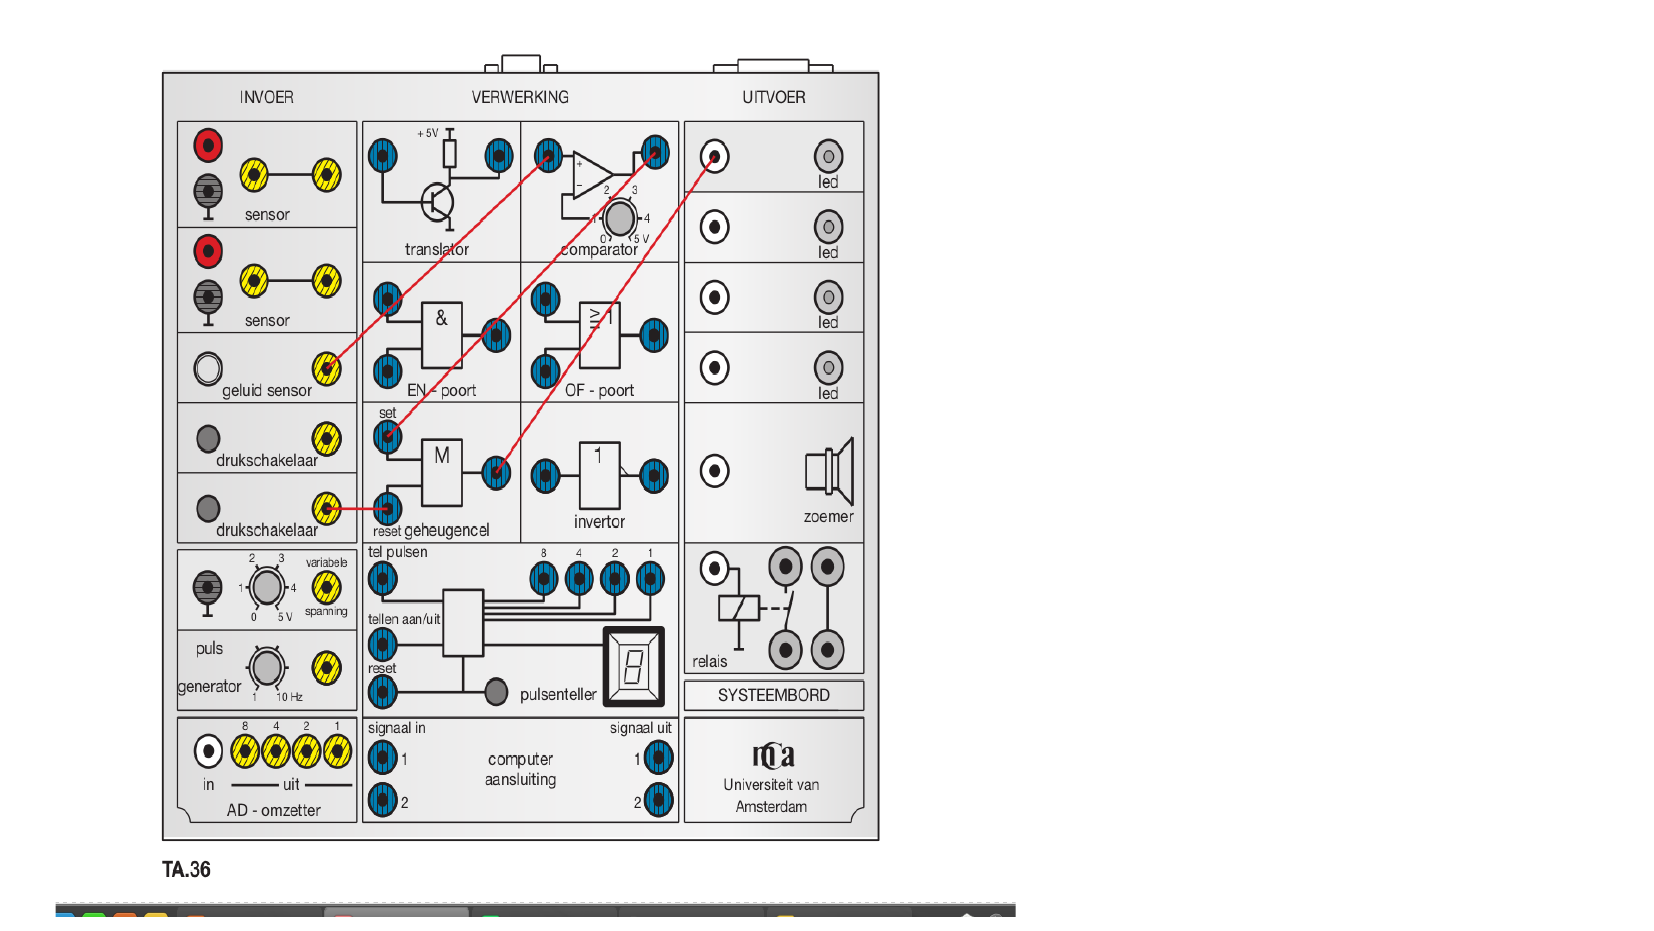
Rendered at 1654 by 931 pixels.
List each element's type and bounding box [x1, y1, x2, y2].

picture [55, 0, 1016, 917]
